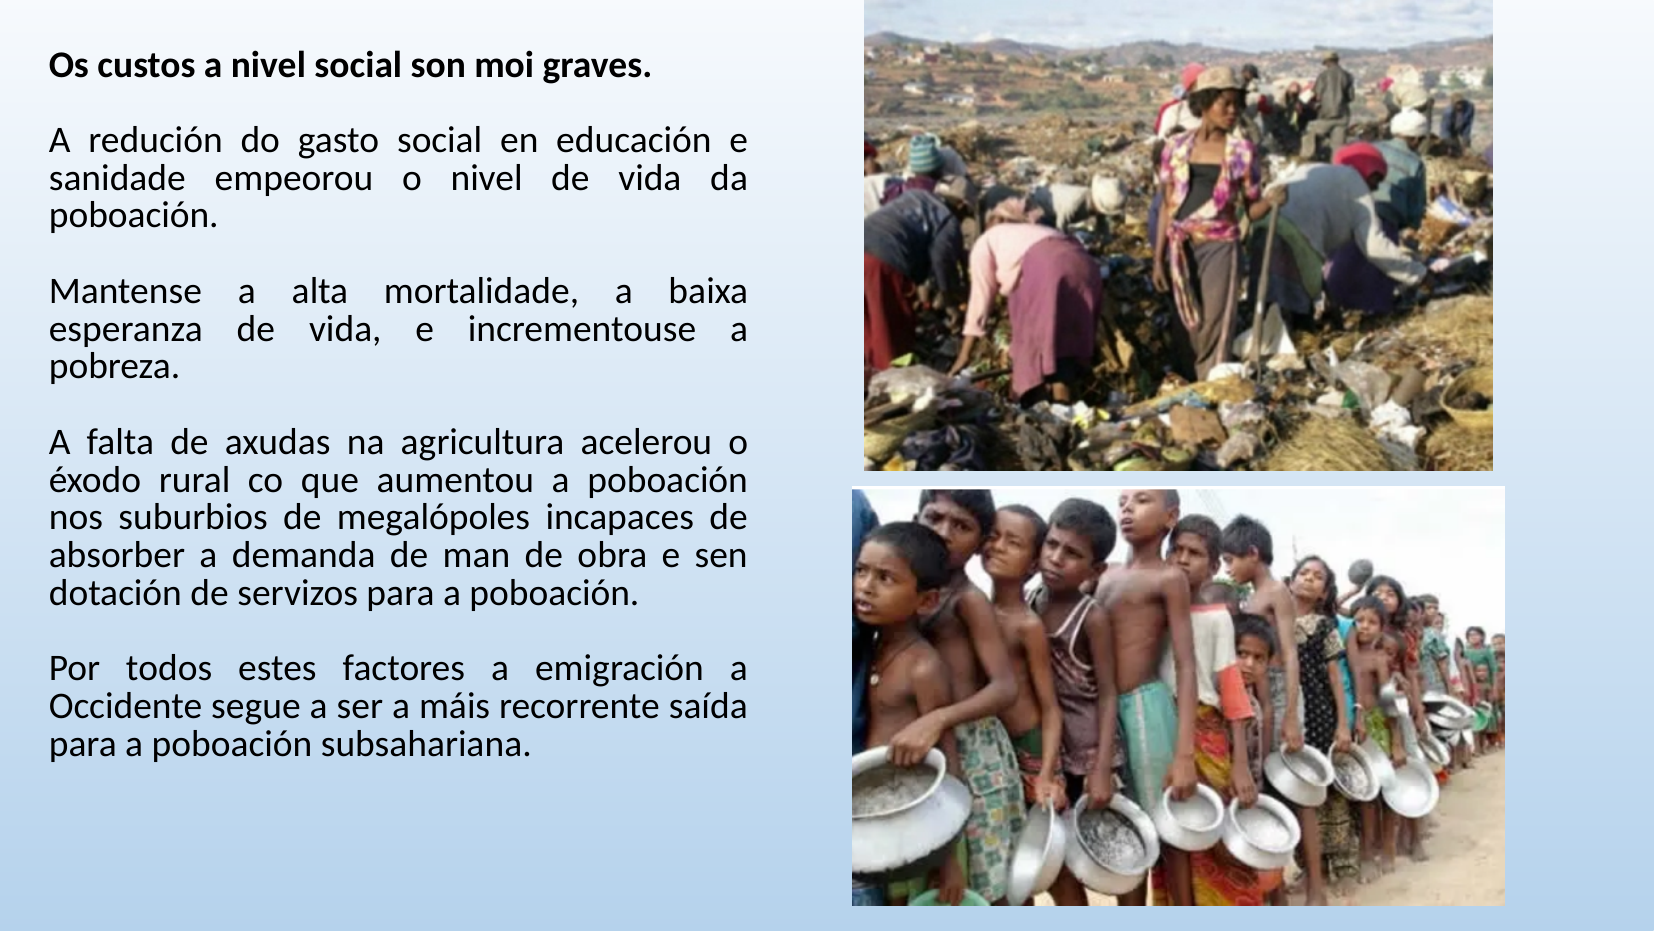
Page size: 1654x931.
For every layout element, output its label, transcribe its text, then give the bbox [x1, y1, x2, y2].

picture [864, 0, 1493, 471]
text_box Os custos a nivel social son moi graves. A redución do gasto social en educación e sanidade empeorou o nivel de vida da poboación. Mantense a alta mortalidade, a baixa esperanza de vida, e incrementouse a pobreza. A falta de axudas na agricultura acelerou o éxodo rural co que aumentou a poboación nos suburbios de megalópoles incapaces de absorber a demanda de man de obra e sen dotación de servizos para a poboación. Por todos estes factores a emigración a Occidente segue a ser a máis recorrente saída para a poboación subsahariana. [33, 41, 764, 920]
picture [852, 486, 1505, 906]
